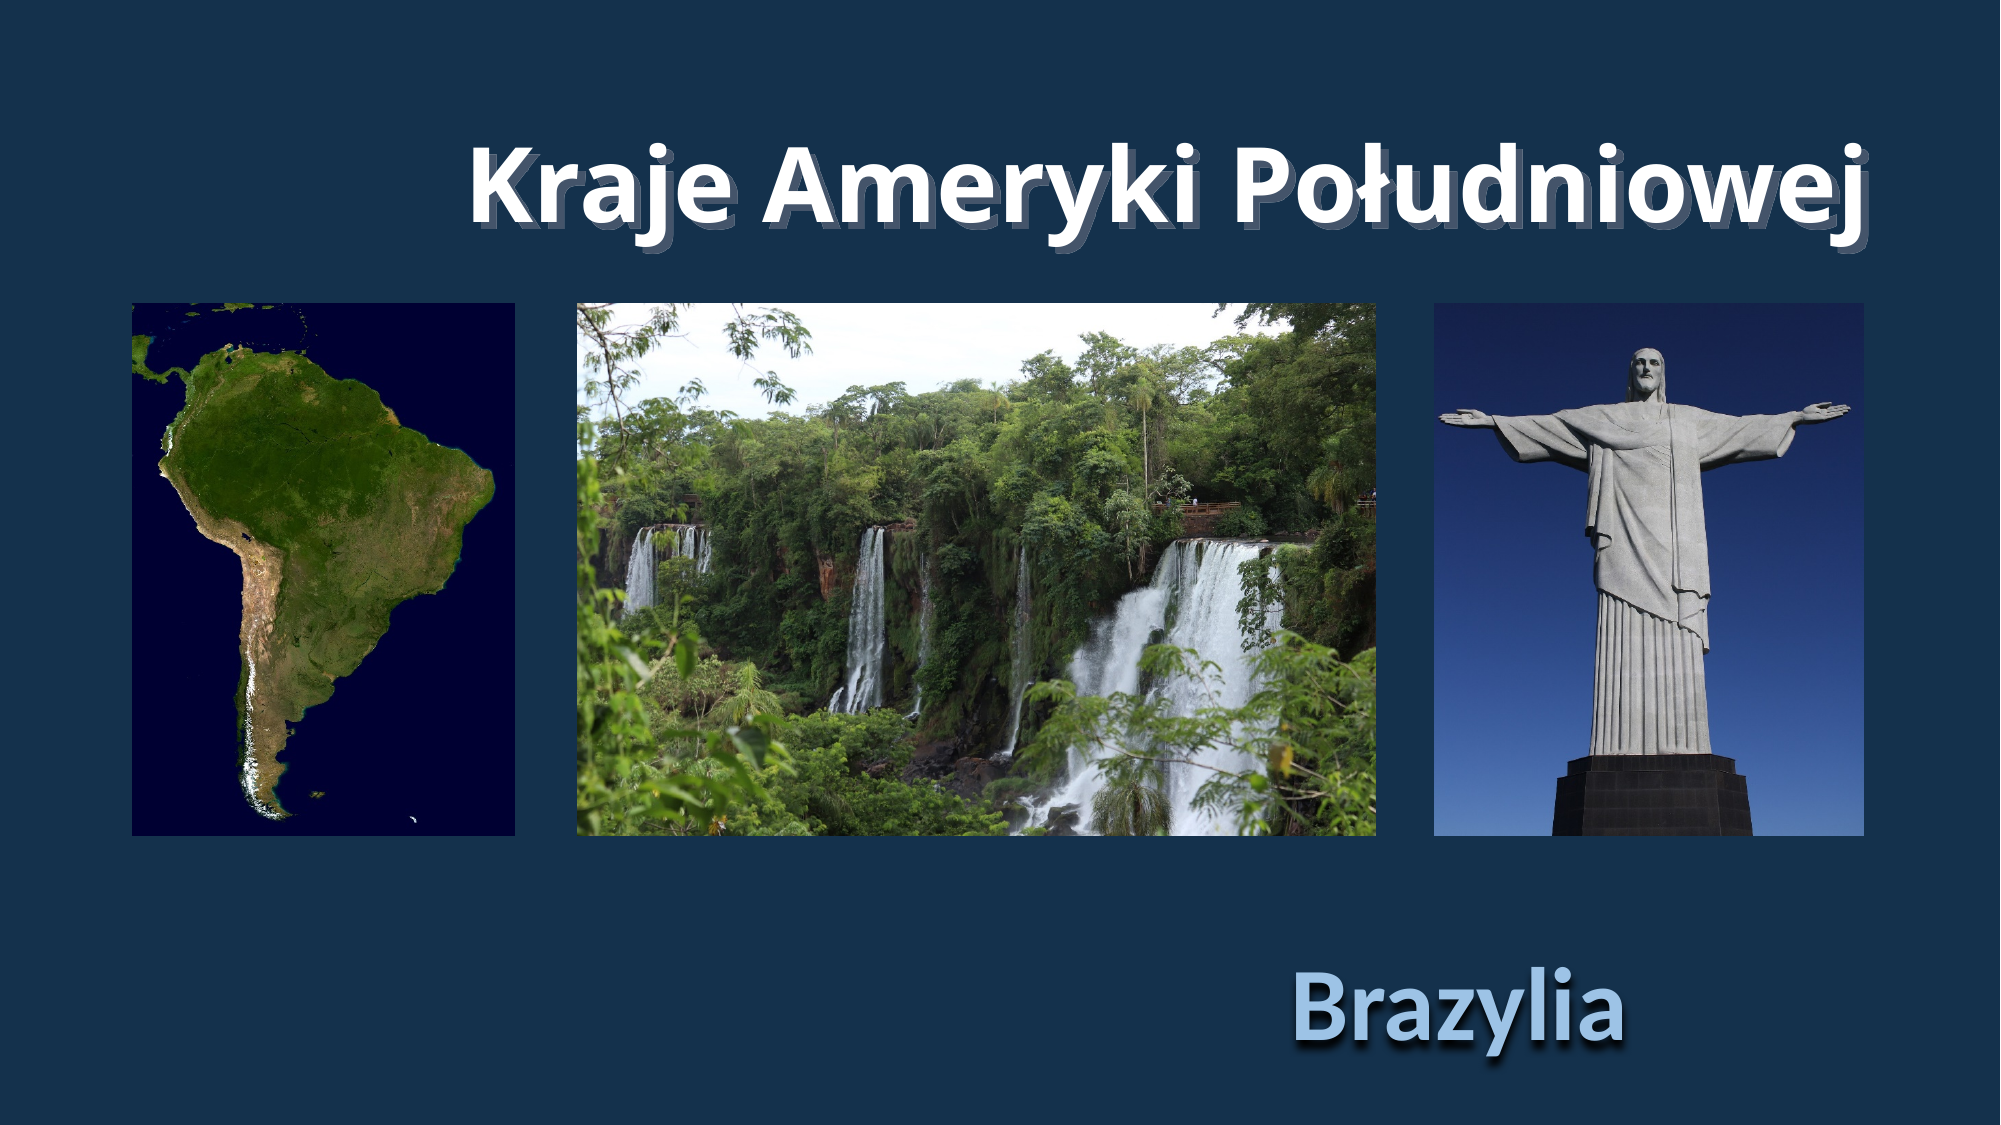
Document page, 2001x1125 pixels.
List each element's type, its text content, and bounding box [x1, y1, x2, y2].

text_box Brazylia [1276, 928, 1777, 1069]
picture [0, 0, 2000, 1125]
title Kraje Ameryki Południowej [0, 74, 1903, 304]
